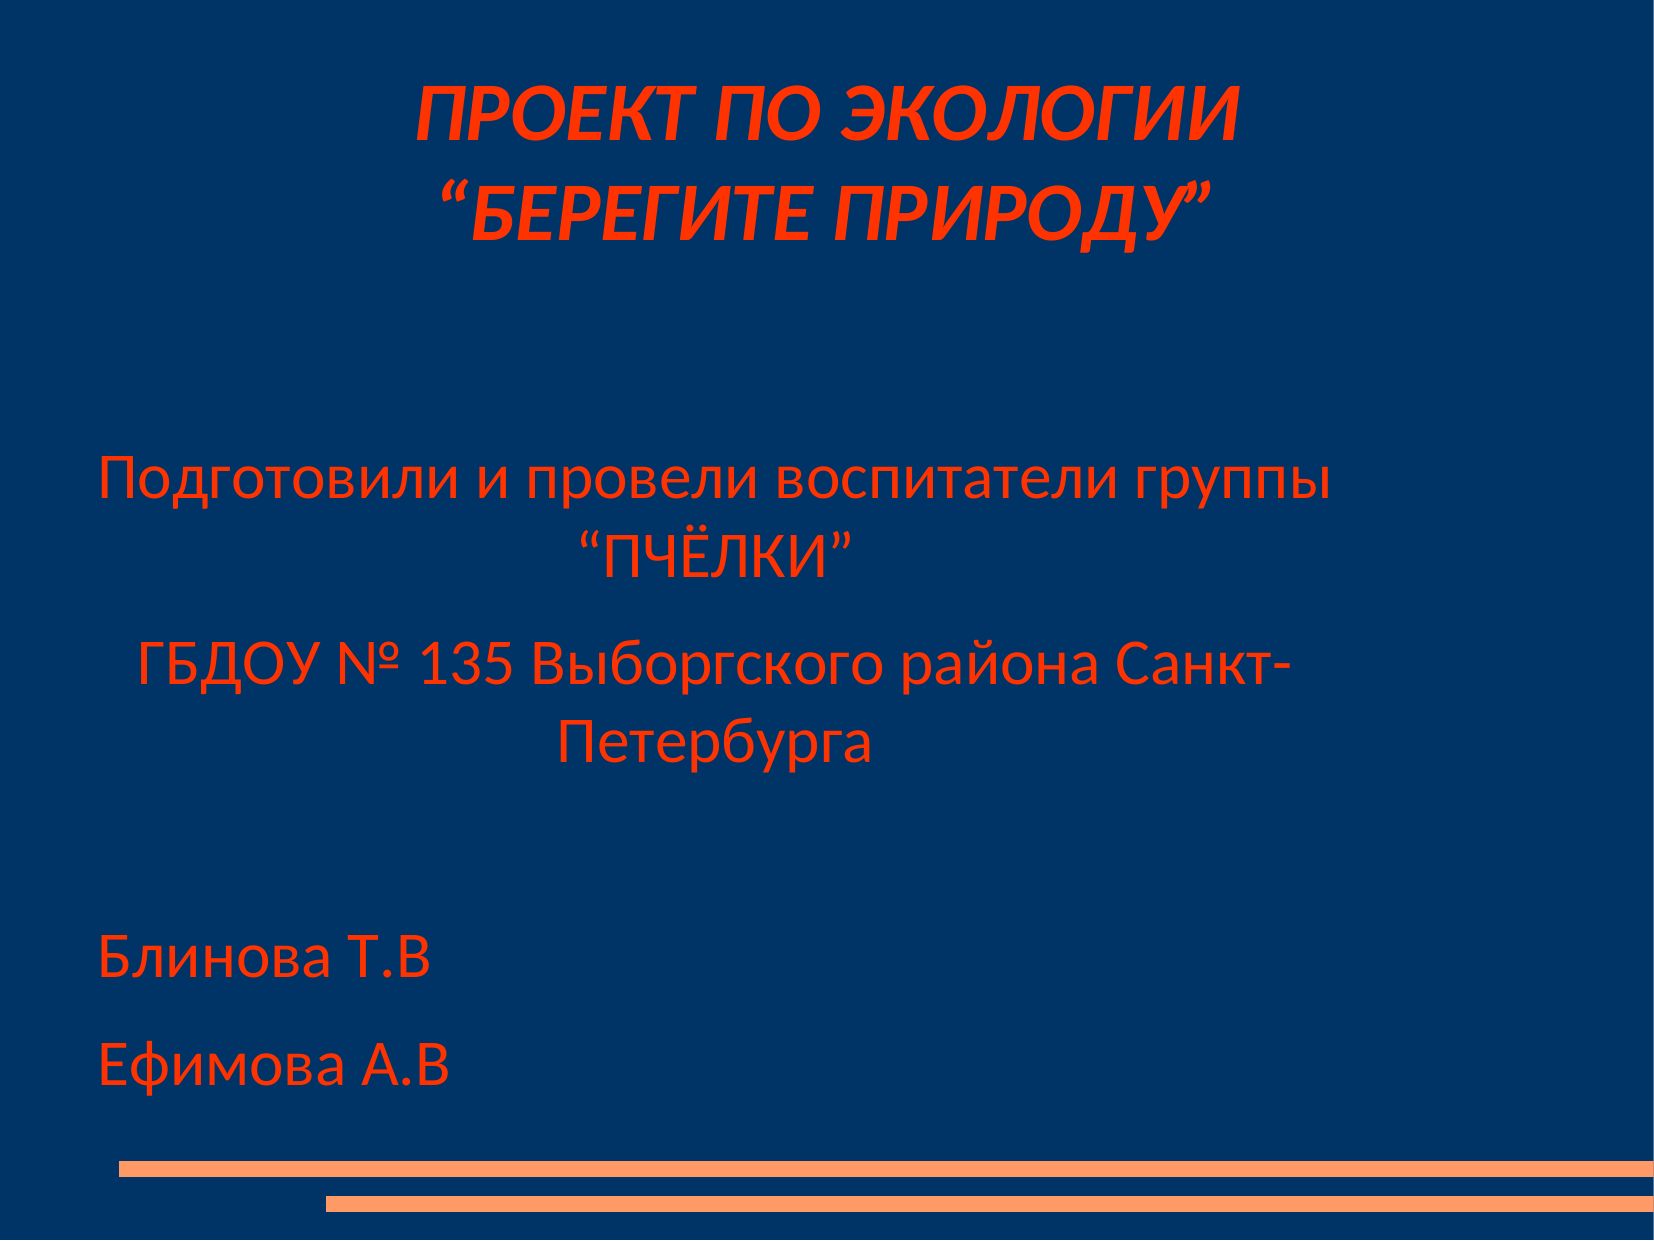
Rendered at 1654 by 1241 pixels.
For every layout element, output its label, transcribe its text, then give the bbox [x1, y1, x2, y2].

list Подготовили и провели воспитатели группы “ПЧЁЛКИ” ГБДОУ № 135 Выборгского района Санкт-Петербурга Блинова Т.В Ефимова А.В [82, 289, 1571, 1108]
title ПРОЕКТ ПО ЭКОЛОГИИ “БЕРЕГИТЕ ПРИРОДУ” [82, 49, 1571, 257]
